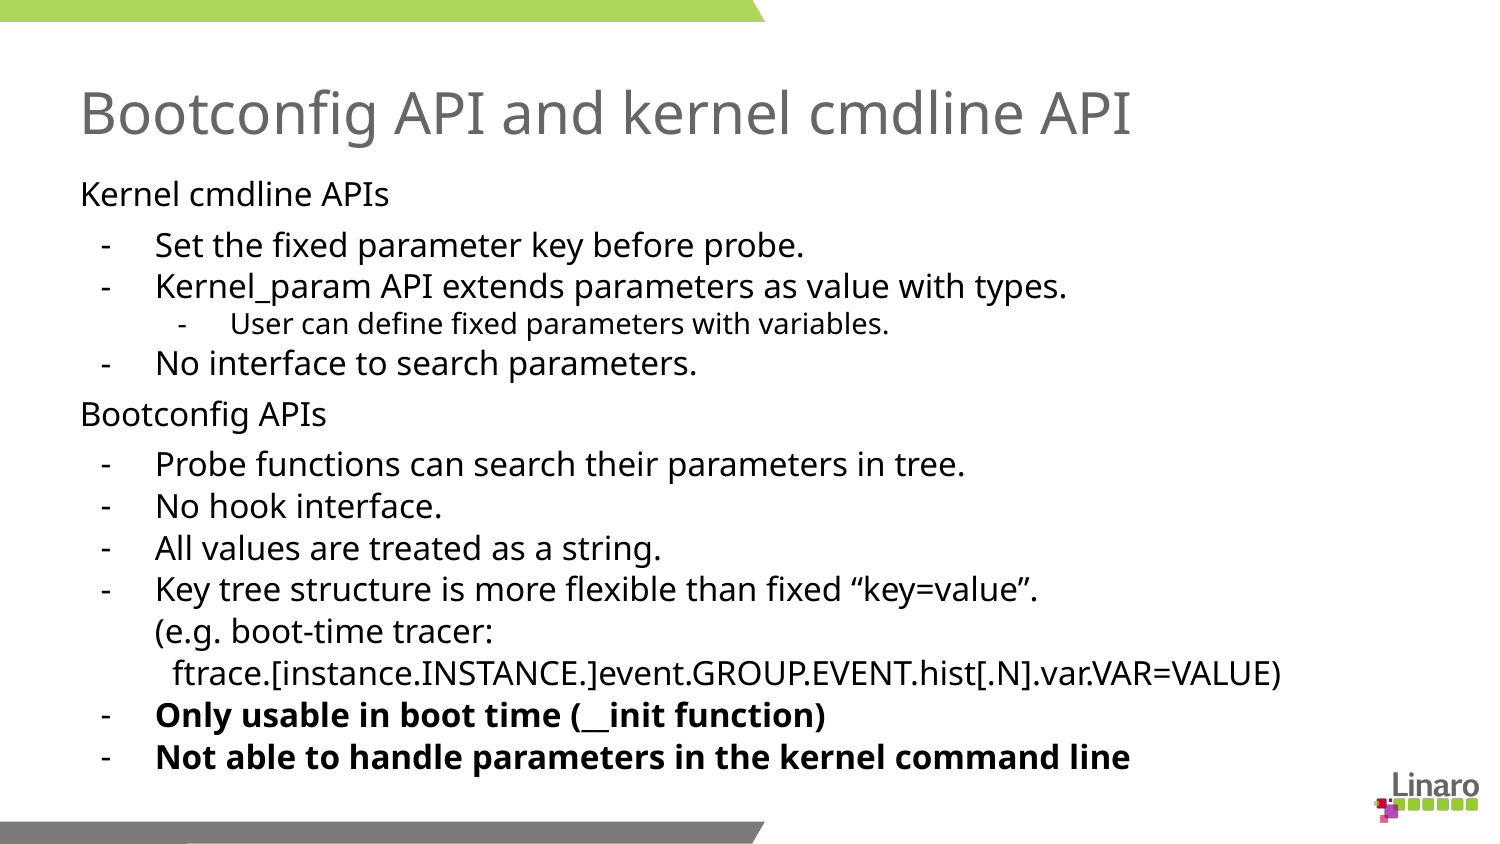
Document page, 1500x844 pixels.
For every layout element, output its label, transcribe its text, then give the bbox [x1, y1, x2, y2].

title Bootconfig API and kernel cmdline API [73, 59, 1427, 162]
picture [1372, 770, 1481, 825]
list Kernel cmdline APIs Set the fixed parameter key before probe. Kernel_param API extends parameters as value with types. User can define fixed parameters with variables. No interface to search parameters. Bootconfig APIs Probe functions can search their parameters in tree. No hook interface. All values are treated as a string. Key tree structure is more flexible than fixed “key=value”. (e.g. boot-time tracer: ftrace.[instance.INSTANCE.]event.GROUP.EVENT.hist[.N].var.VAR=VALUE) Only usable in boot time (__init function) Not able to handle parameters in the kernel command line [73, 162, 1427, 798]
